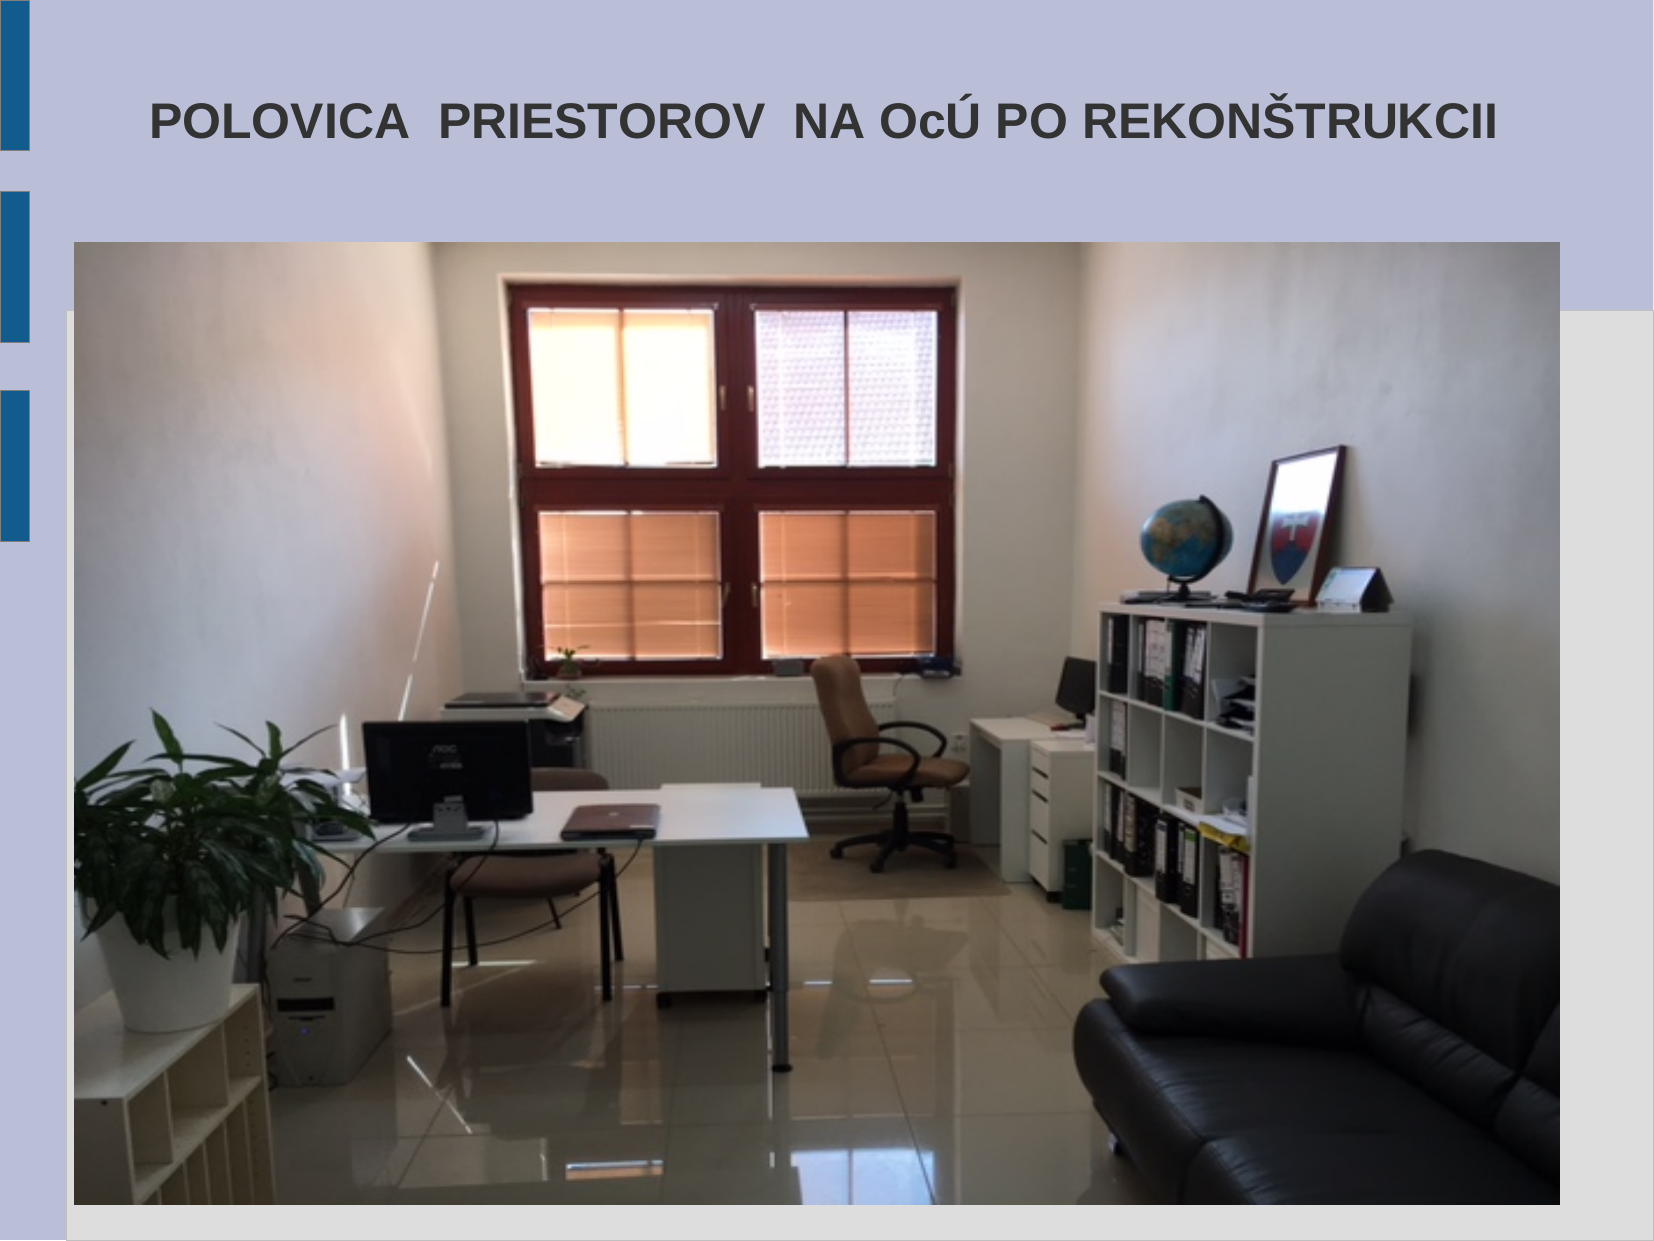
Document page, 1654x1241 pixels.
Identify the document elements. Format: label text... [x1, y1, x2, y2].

picture [74, 242, 1560, 1205]
title POLOVICA PRIESTOROV NA OcÚ PO REKONŠTRUKCII [118, 17, 1531, 225]
